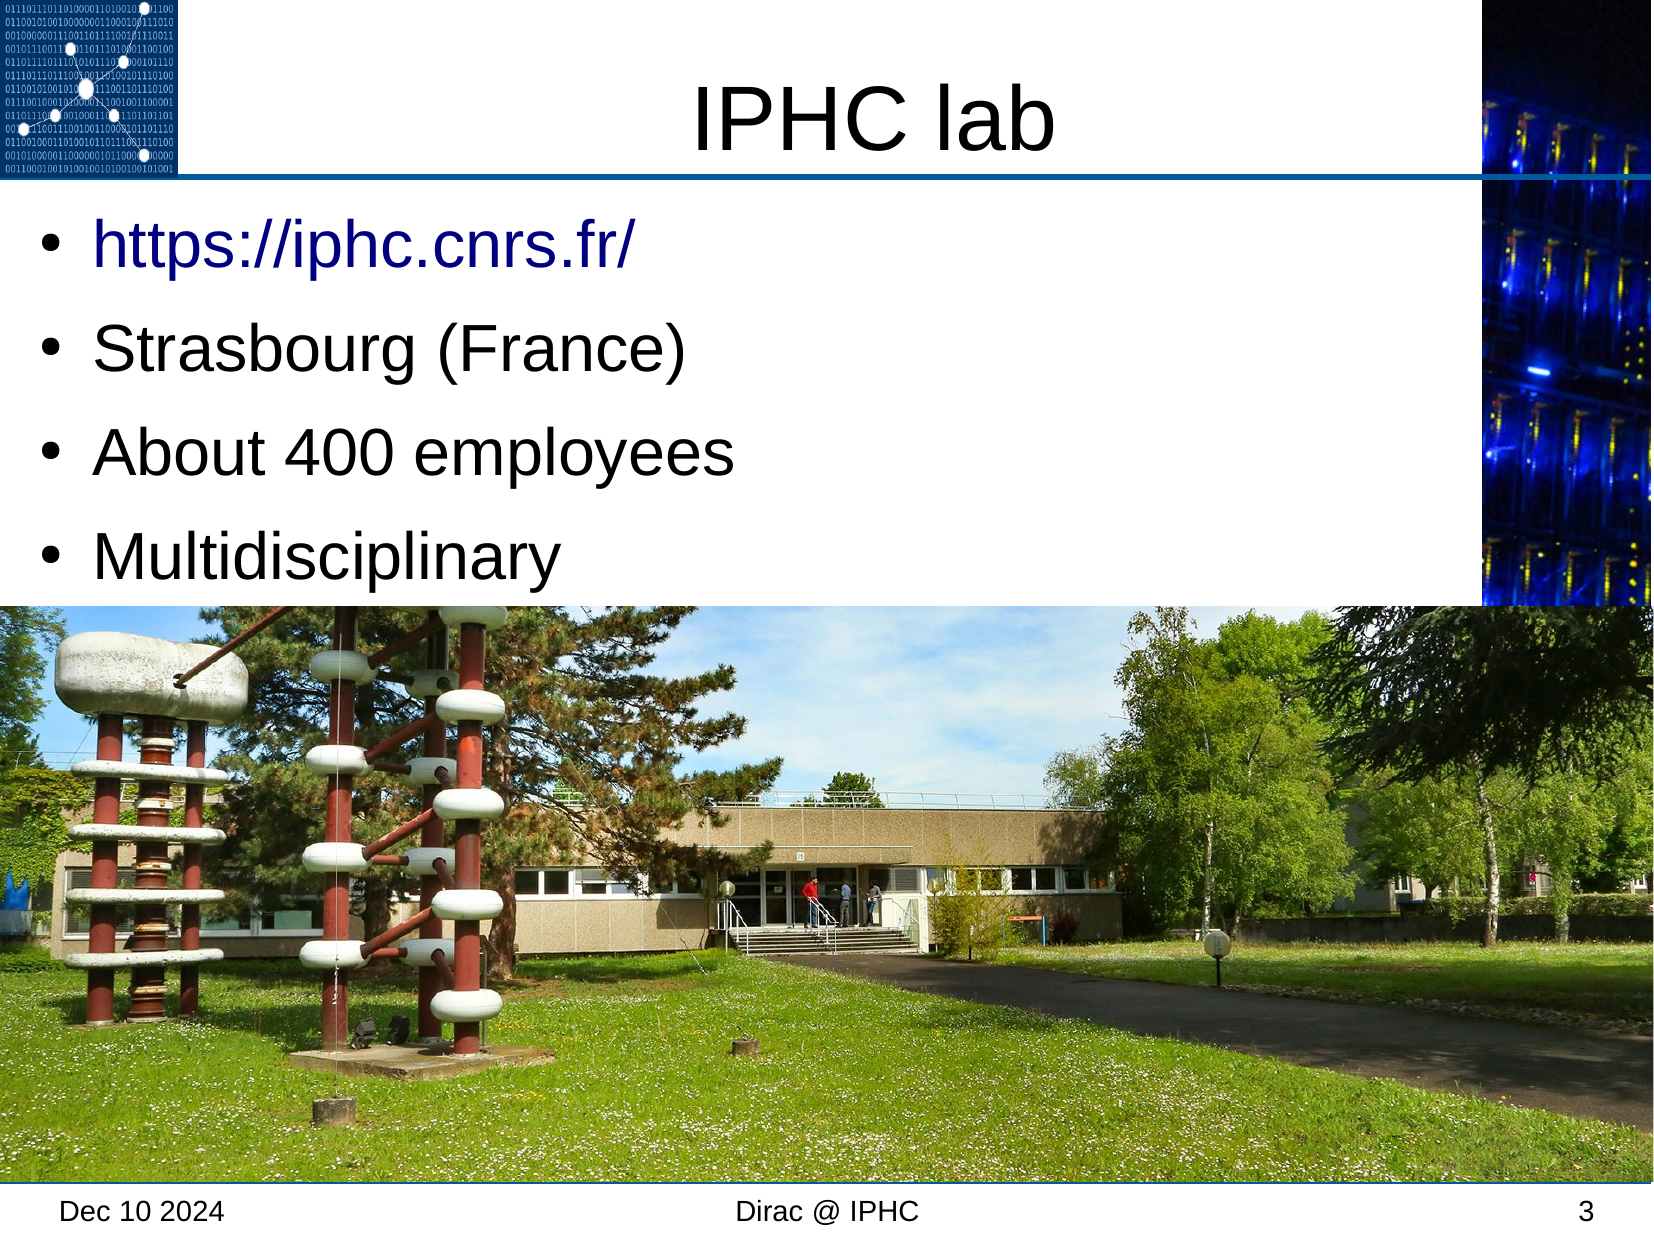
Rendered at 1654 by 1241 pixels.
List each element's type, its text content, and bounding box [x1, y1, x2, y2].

picture [0, 0, 178, 178]
picture [1482, 0, 1651, 174]
title IPHC lab [177, 67, 1571, 171]
list https://iphc.cnrs.fr/ Strasbourg (France) About 400 employees Multidisciplinary [21, 206, 1477, 606]
picture [0, 180, 1654, 1182]
